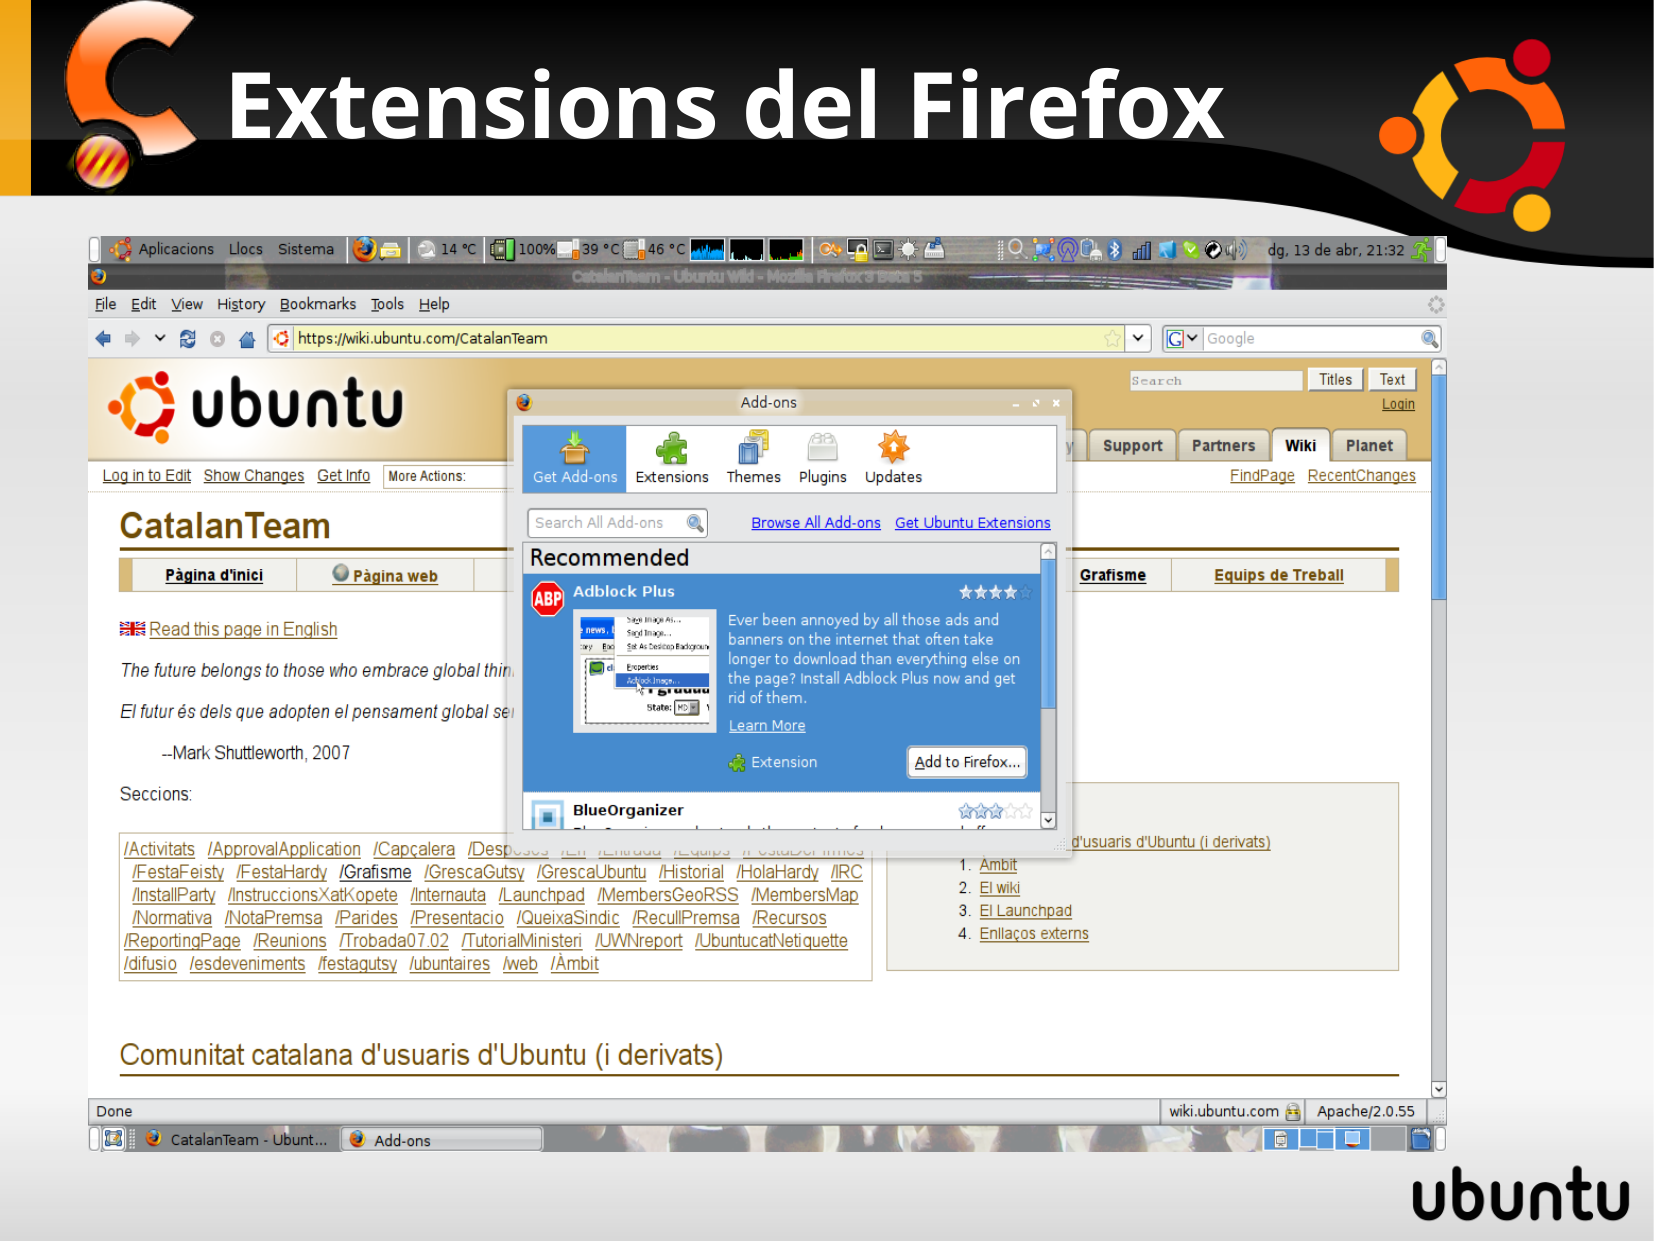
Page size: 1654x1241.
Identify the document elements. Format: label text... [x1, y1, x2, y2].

picture [0, 0, 1654, 1241]
title Extensions del Firefox [76, 0, 1565, 208]
